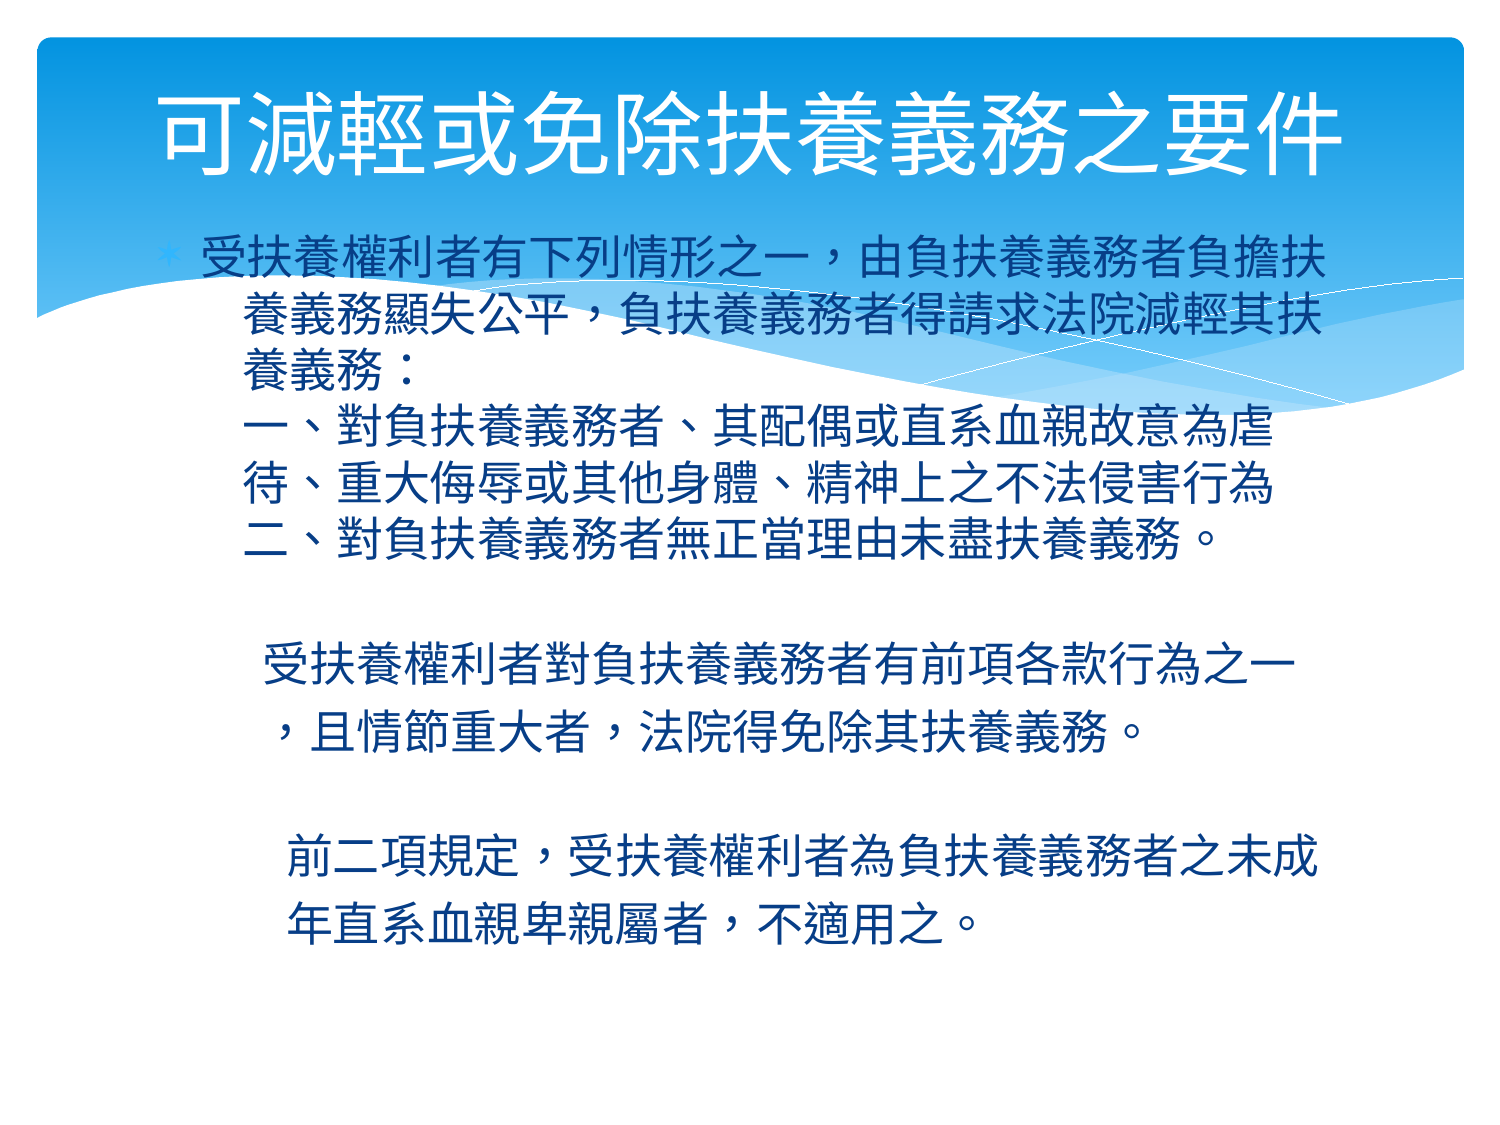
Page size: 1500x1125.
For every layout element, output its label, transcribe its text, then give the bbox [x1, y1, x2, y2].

title 可減輕或免除扶養義務之要件 [75, 55, 1426, 209]
list 受扶養權利者有下列情形之一，由負扶養義務者負擔扶養義務顯失公平，負扶養義務者得請求法院減輕其扶養義務： 一、對負扶養義務者、其配偶或直系血親故意為虐待、重大侮辱或其他身體、精神上之不法侵害行為 二、對負扶養義務者無正當理由未盡扶養義務。 受扶養權利者對負扶養義務者有前項各款行為之一 ，且情節重大者，法院得免除其扶養義務。 前二項規定，受扶養權利者為負扶養義務者之未成 年直系血親卑親屬者，不適用之。 [142, 220, 1359, 1005]
